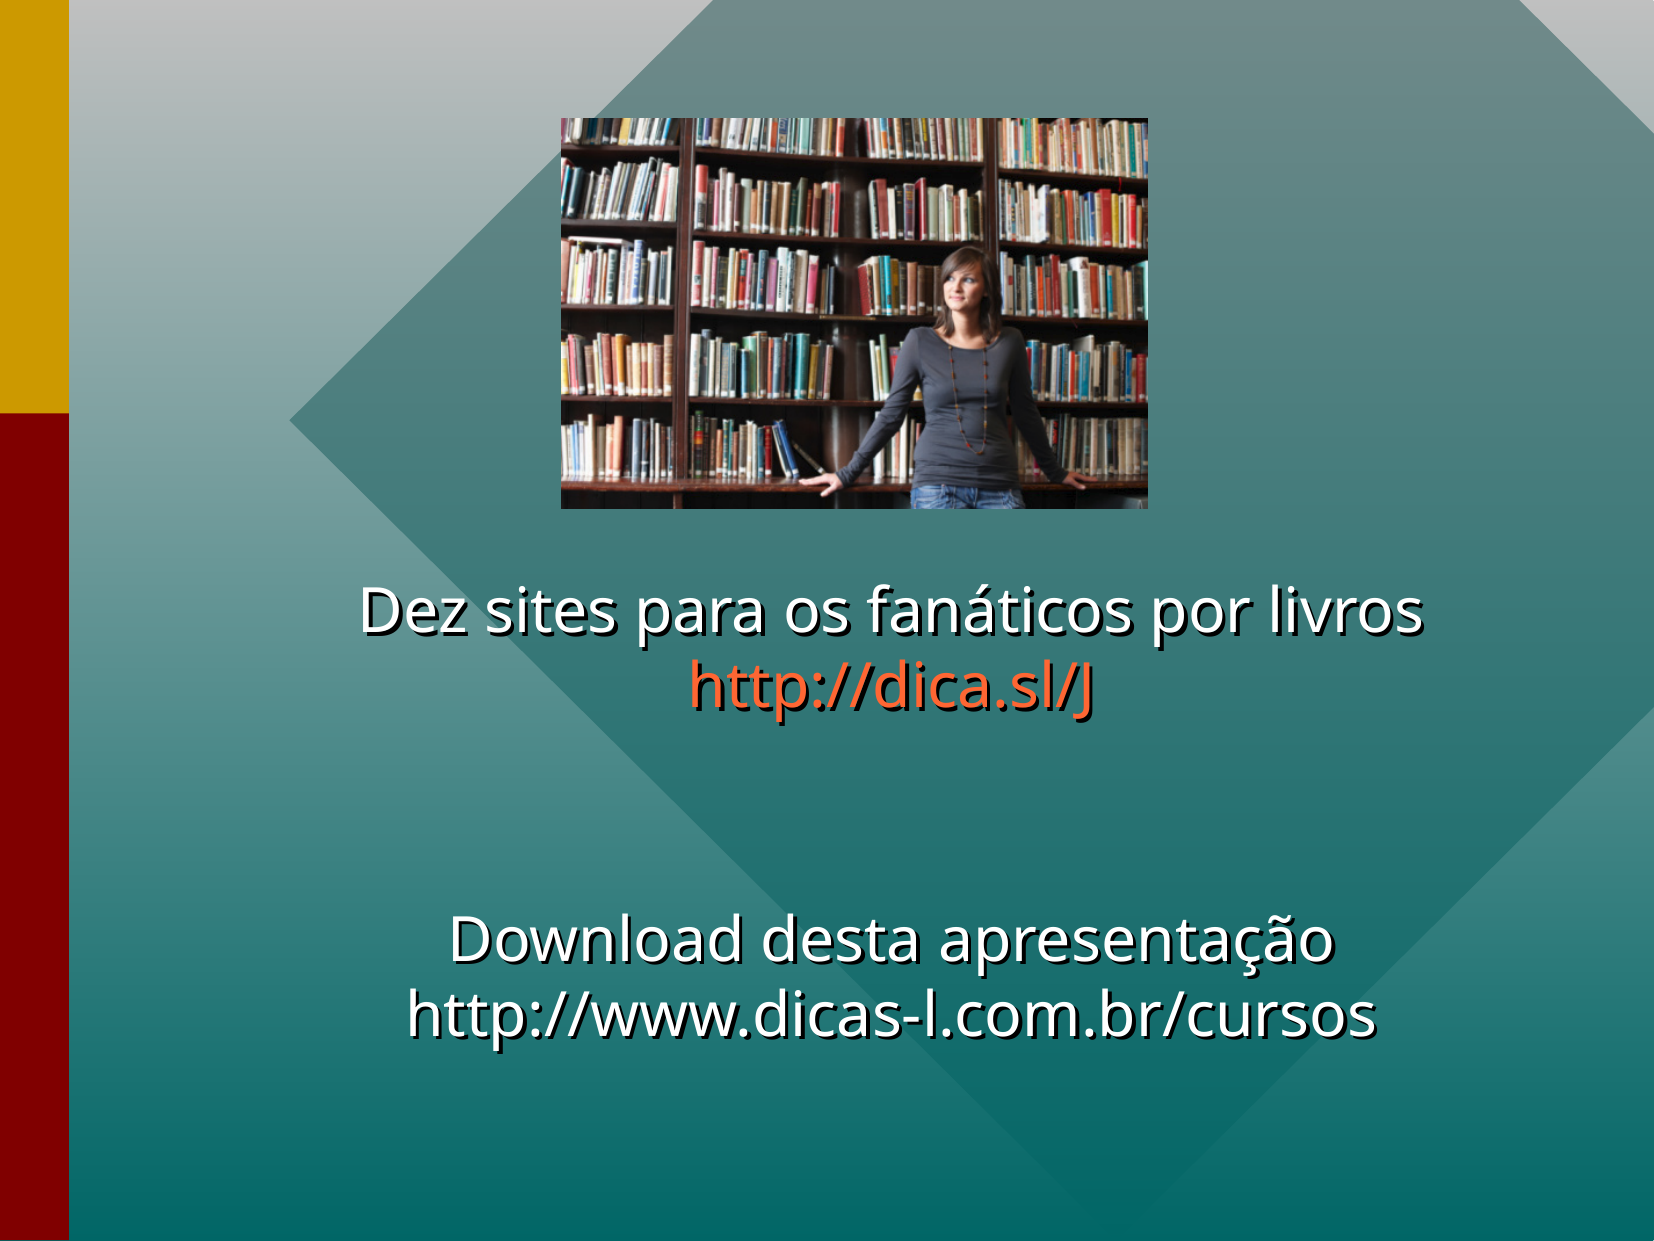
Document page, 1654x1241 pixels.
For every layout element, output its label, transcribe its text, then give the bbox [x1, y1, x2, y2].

picture [561, 118, 1148, 509]
subtitle Dez sites para os fanáticos por livros http://dica.sl/J Download desta apresentação http://www.dicas-l.com.br/cursos [188, 531, 1595, 1209]
